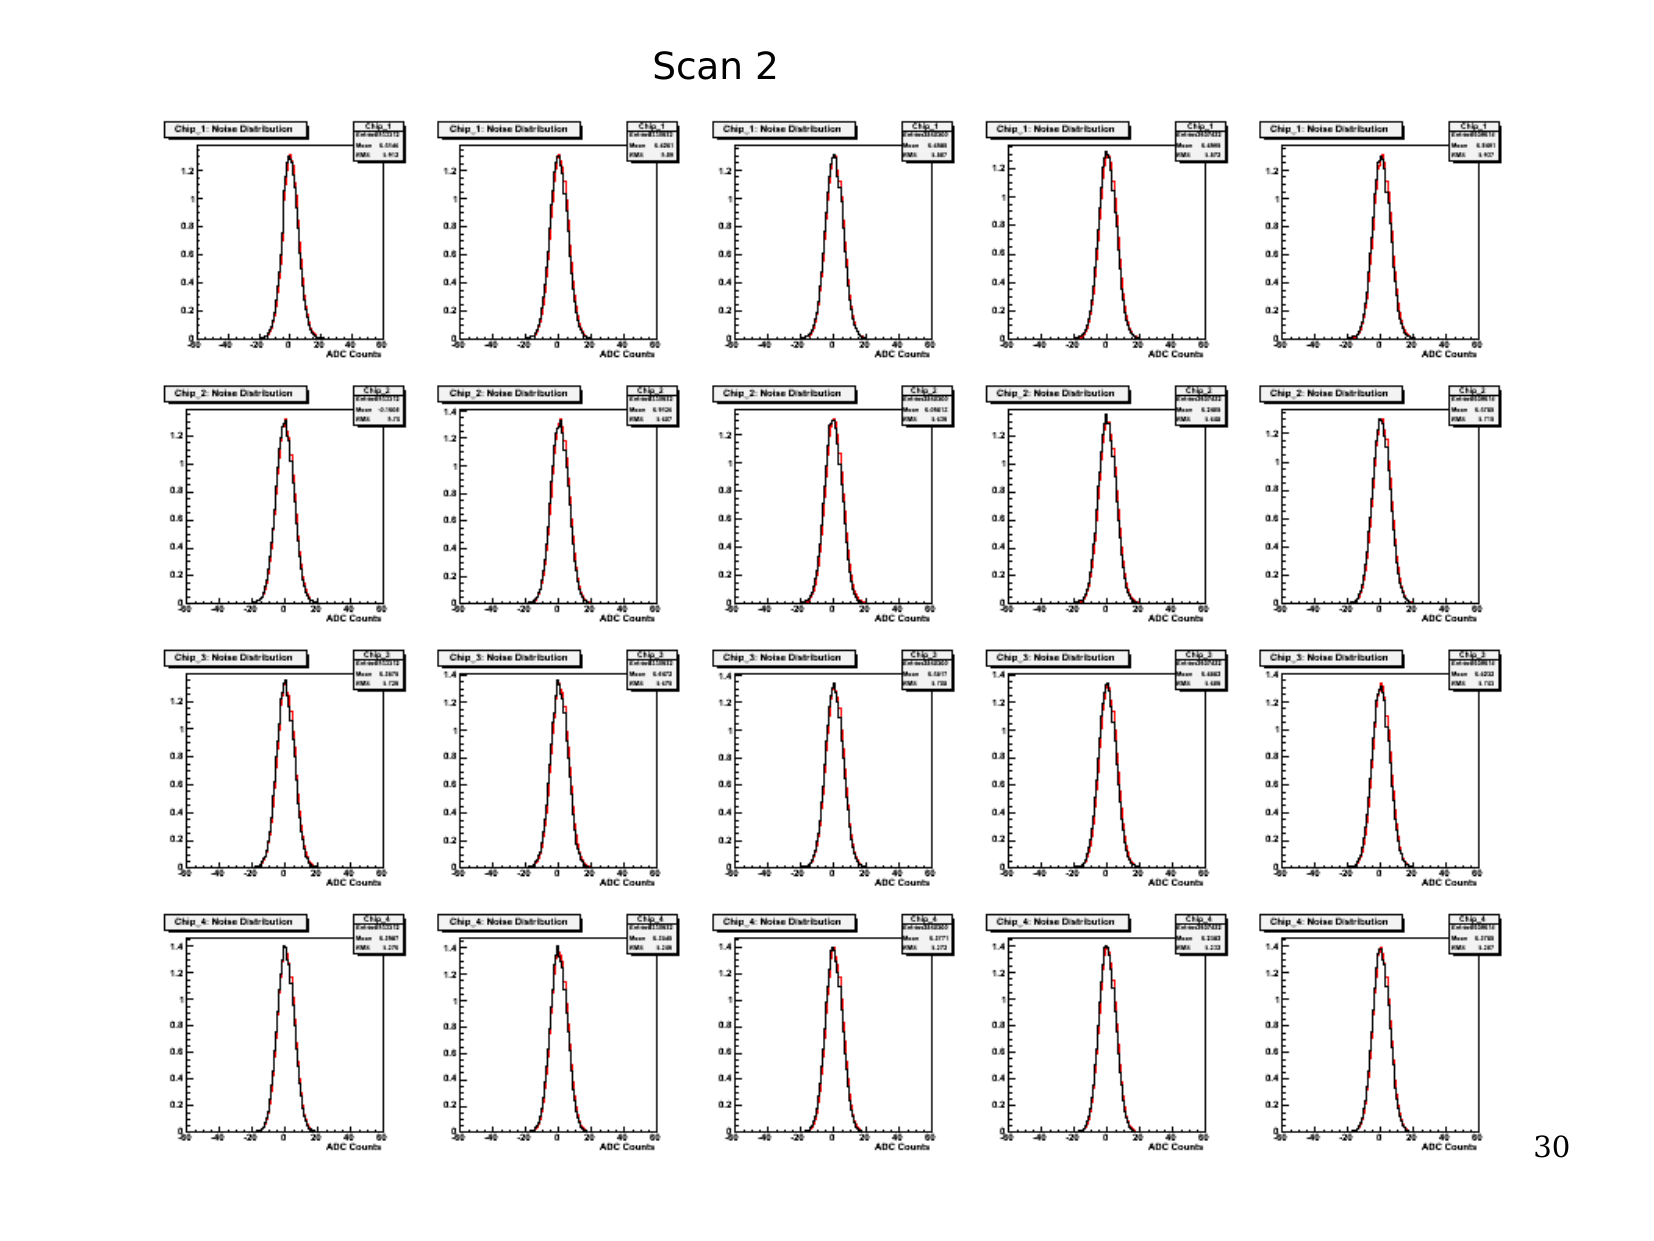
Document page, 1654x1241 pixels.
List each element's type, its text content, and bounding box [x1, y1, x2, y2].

picture [150, 112, 1519, 1169]
text_box Scan 2 [637, 37, 792, 96]
